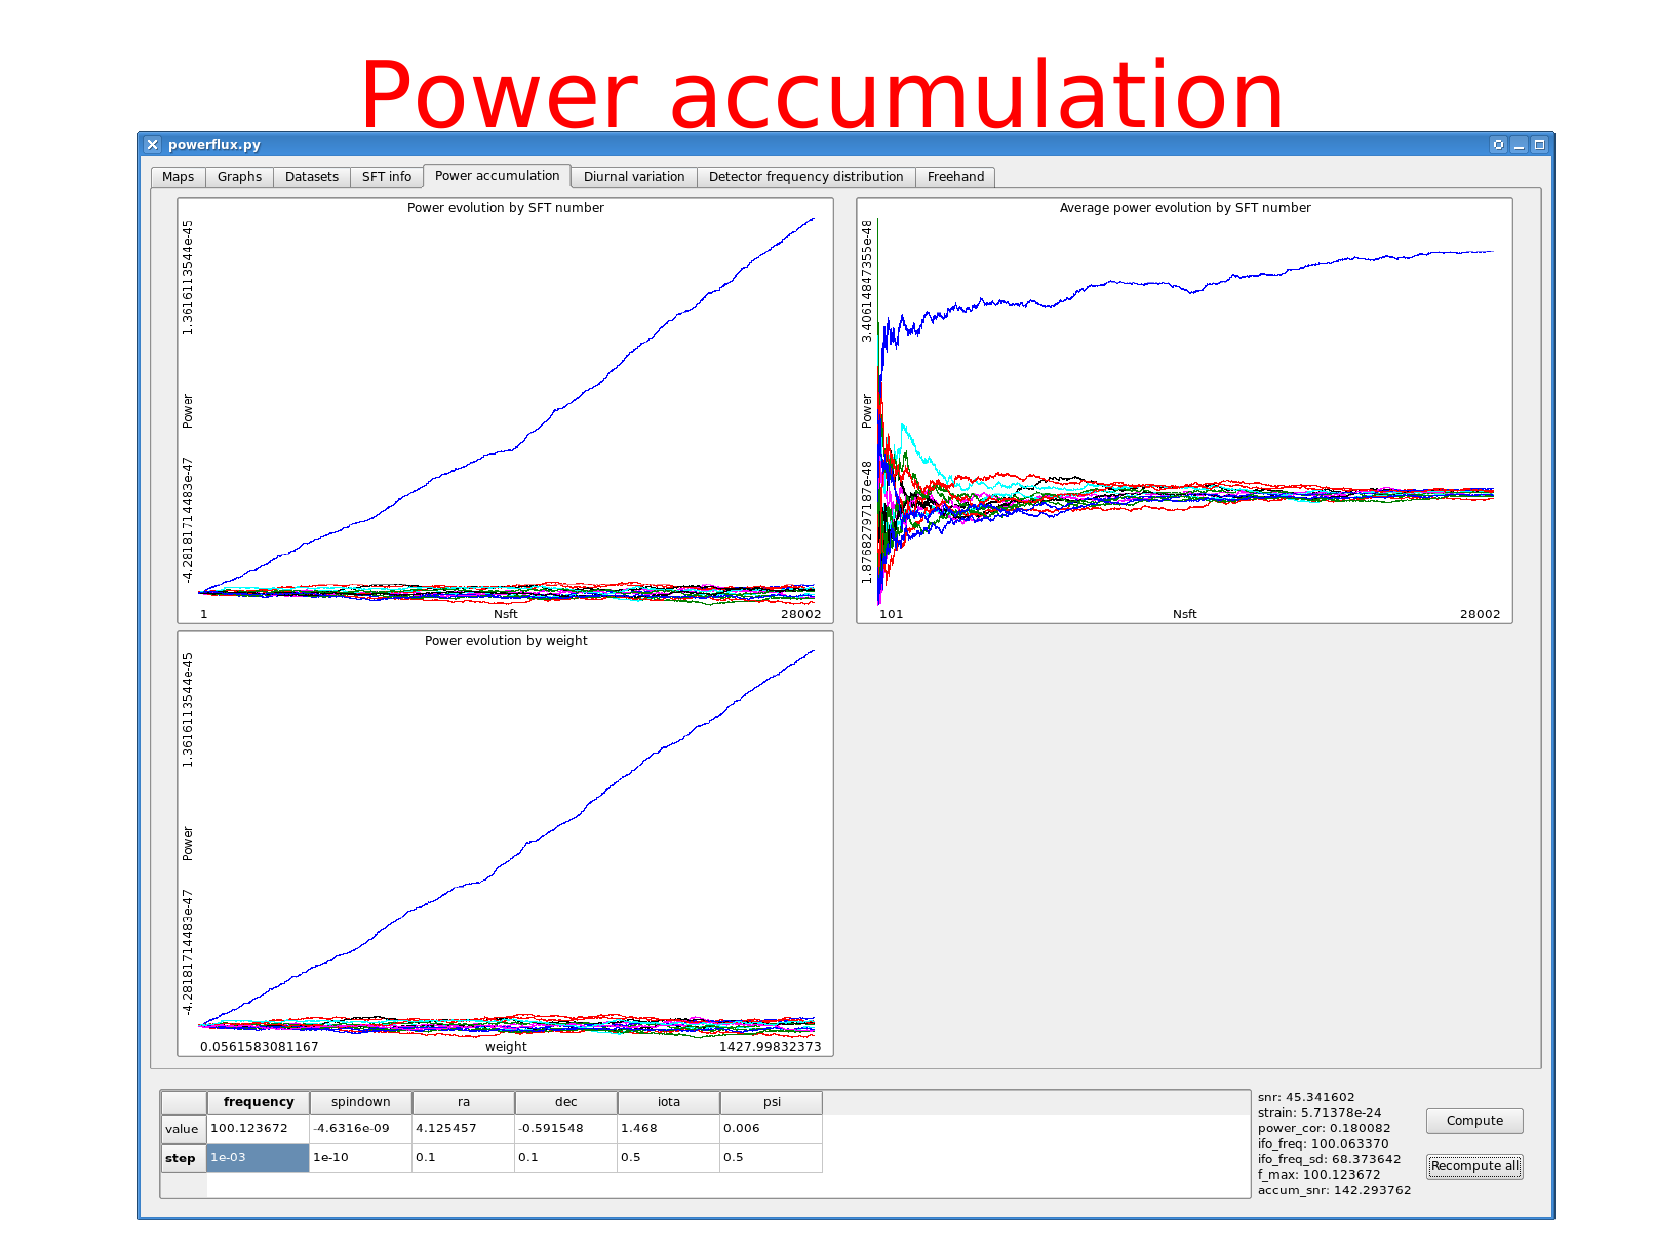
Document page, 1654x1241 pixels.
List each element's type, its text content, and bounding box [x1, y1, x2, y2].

picture [137, 131, 1556, 1221]
title Power accumulation [79, 0, 1568, 193]
